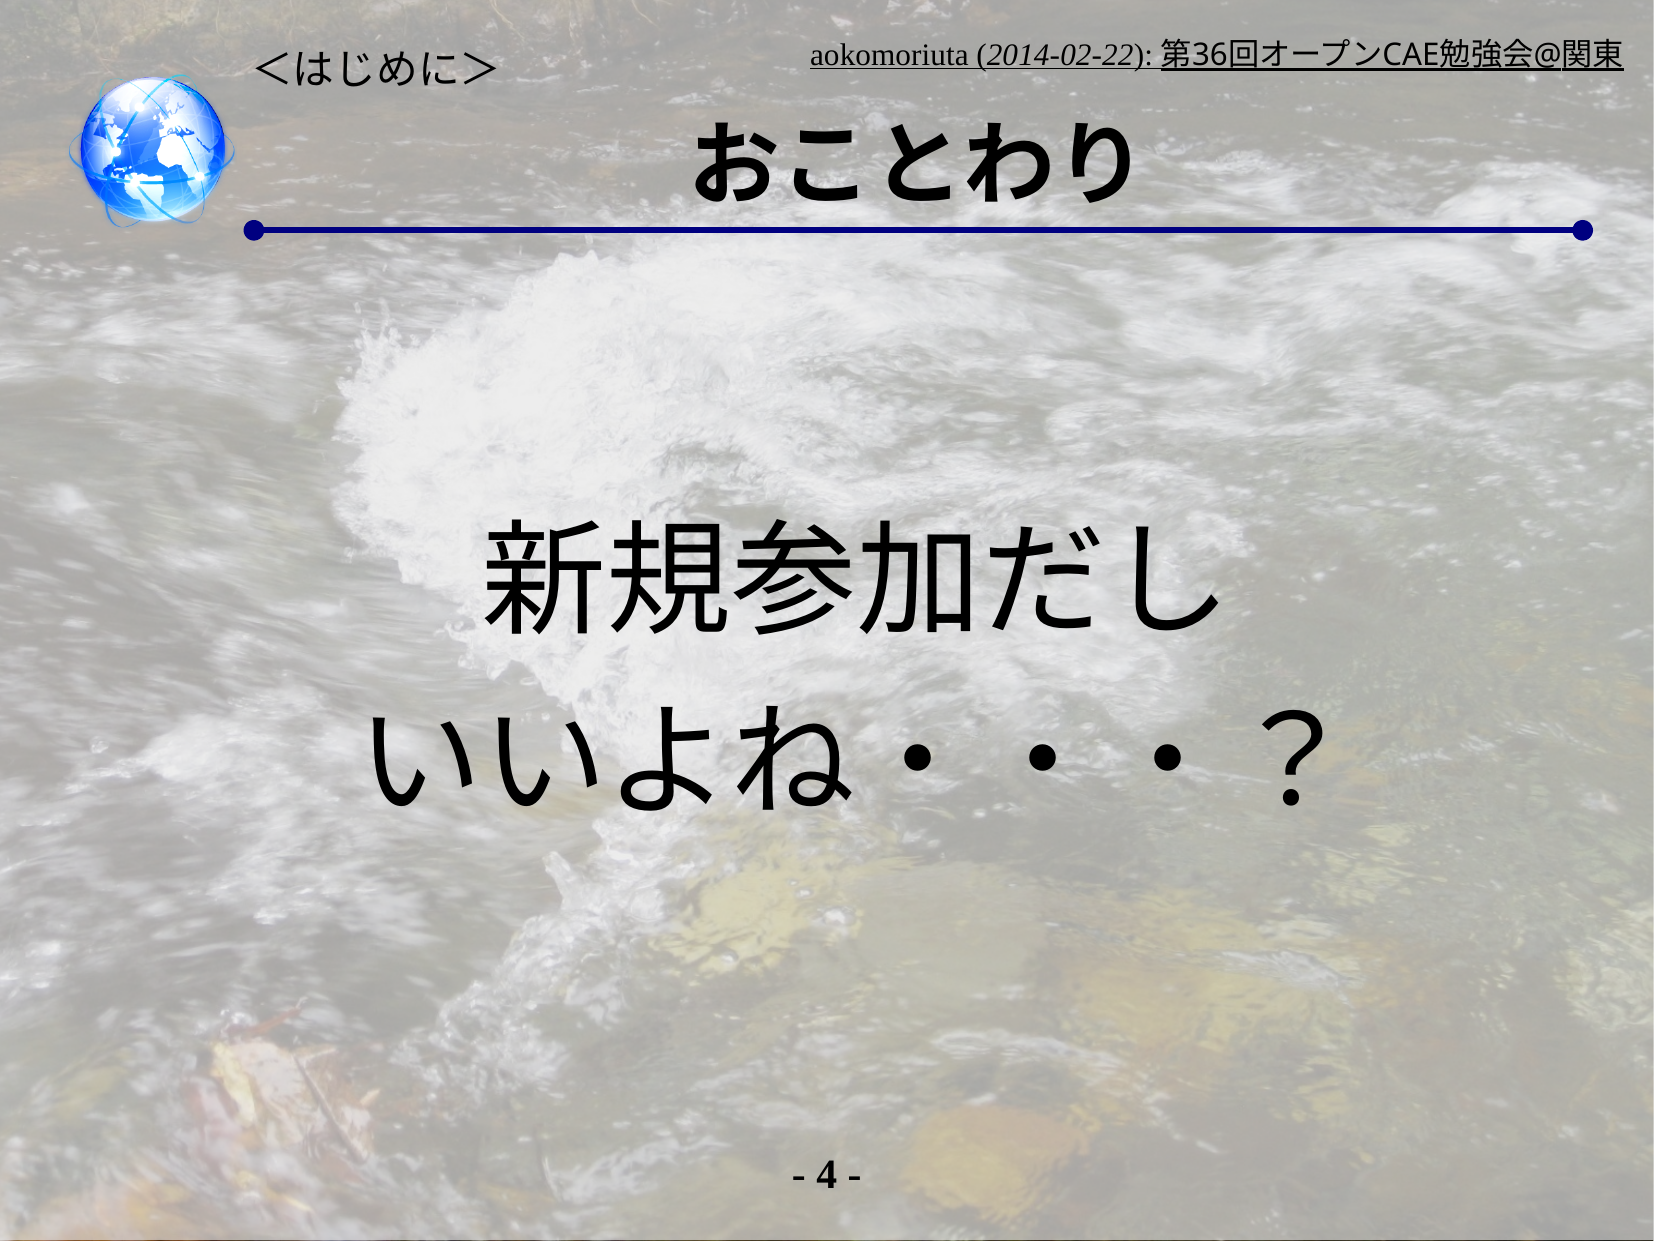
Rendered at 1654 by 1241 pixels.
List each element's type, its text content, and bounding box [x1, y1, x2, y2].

text_box 新規参加だし いいよね・・・？ [59, 472, 1654, 863]
title おことわり [265, 88, 1571, 227]
picture [65, 64, 237, 236]
text_box ＜はじめに＞ [236, 28, 1004, 119]
